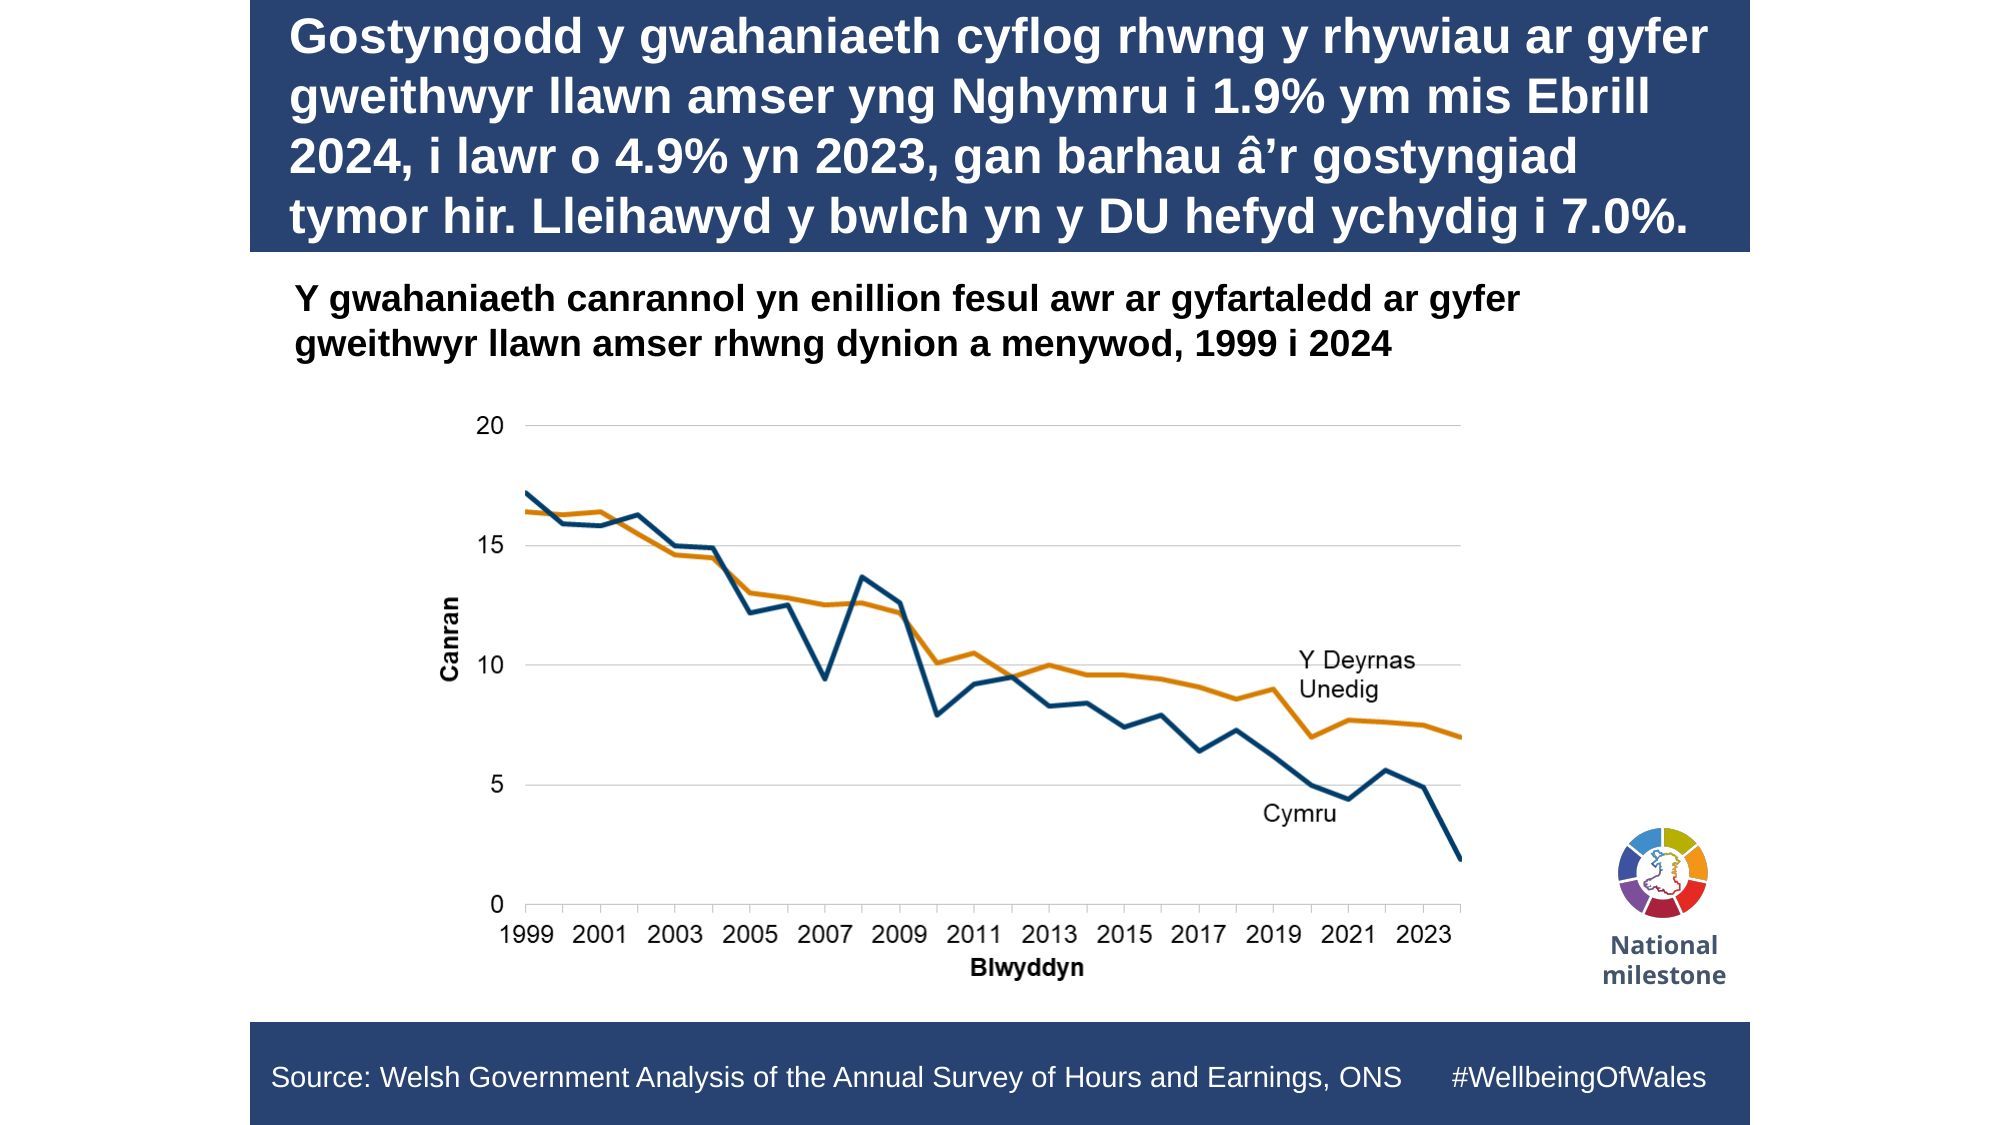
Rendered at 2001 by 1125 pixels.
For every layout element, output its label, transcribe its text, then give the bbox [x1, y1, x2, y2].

picture [427, 395, 1505, 999]
text_box Source: Welsh Government Analysis of the Annual Survey of Hours and Earnings, ONS [256, 1050, 1508, 1125]
text_box [250, 1022, 1750, 1125]
text_box [250, 0, 274, 252]
text_box [1746, 0, 1750, 252]
text_box Y gwahaniaeth canrannol yn enillion fesul awr ar gyfartaledd ar gyfer gweithwyr llawn amser rhwng dynion a menywod, 1999 i 2024 [279, 266, 1650, 371]
title Gostyngodd y gwahaniaeth cyflog rhwng y rhywiau ar gyfer gweithwyr llawn amser yng Nghymru i 1.9% ym mis Ebrill 2024, i lawr o 4.9% yn 2023, gan barhau â’r gostyngiad tymor hir. Lleihawyd y bwlch yn y DU hefyd ychydig i 7.0%. [274, 0, 1746, 266]
picture [1618, 828, 1711, 918]
text_box #WellbeingOfWales [1437, 1050, 1734, 1101]
text_box National milestone [1566, 922, 1762, 999]
